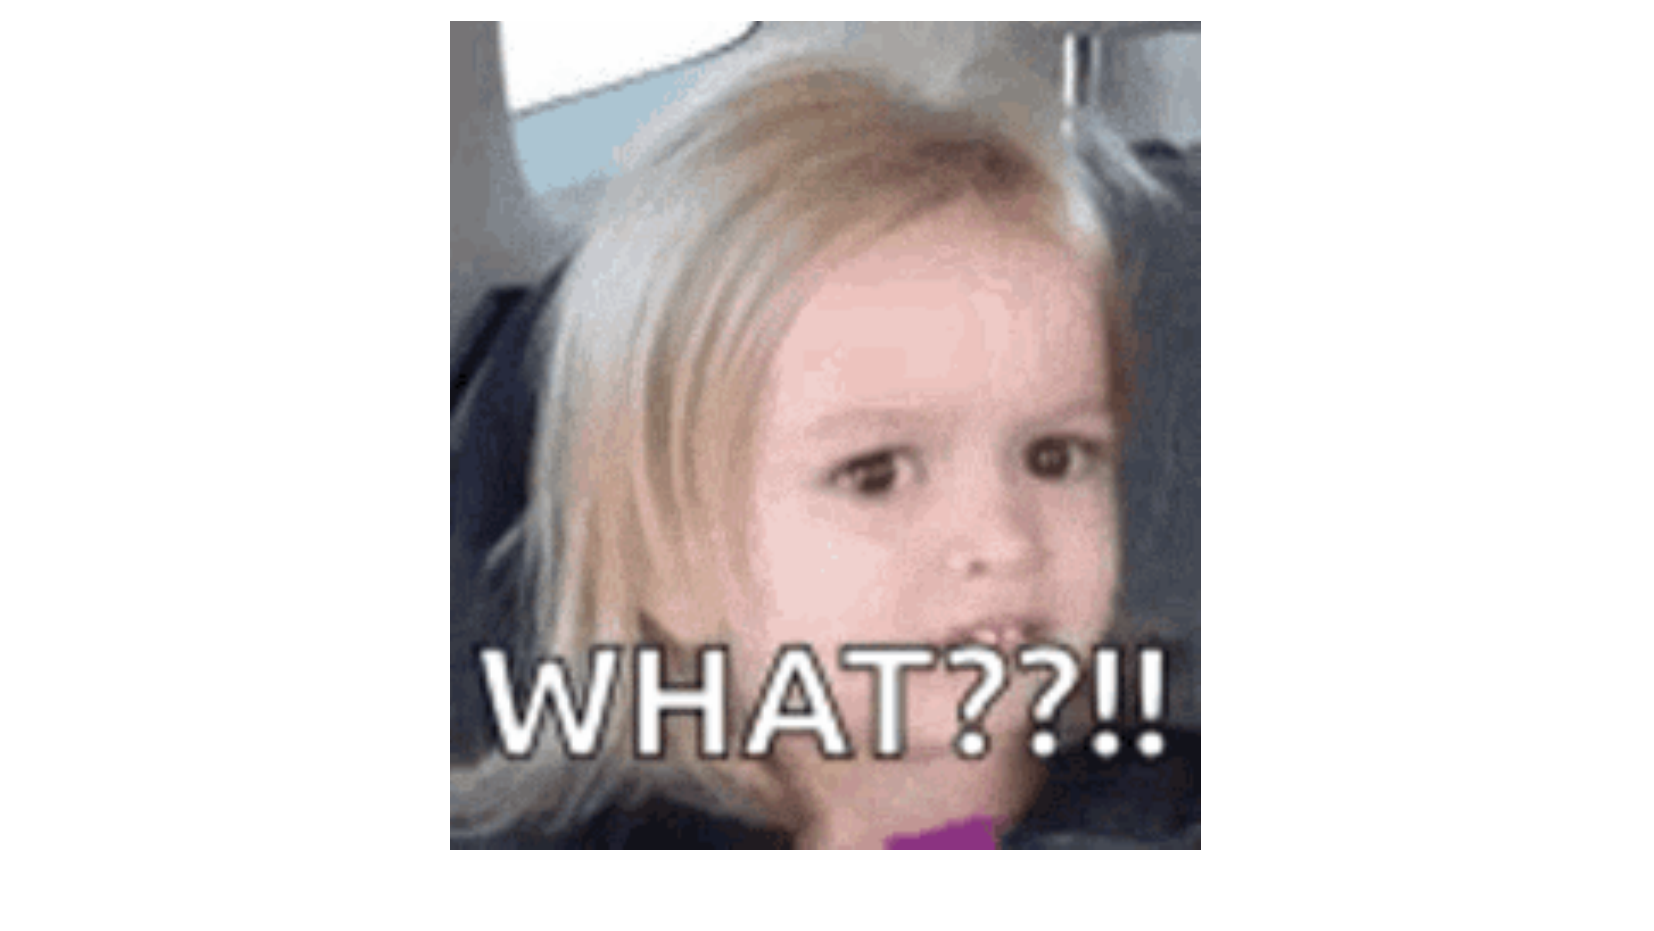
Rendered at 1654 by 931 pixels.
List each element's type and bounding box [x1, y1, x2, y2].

picture [450, 21, 1201, 850]
